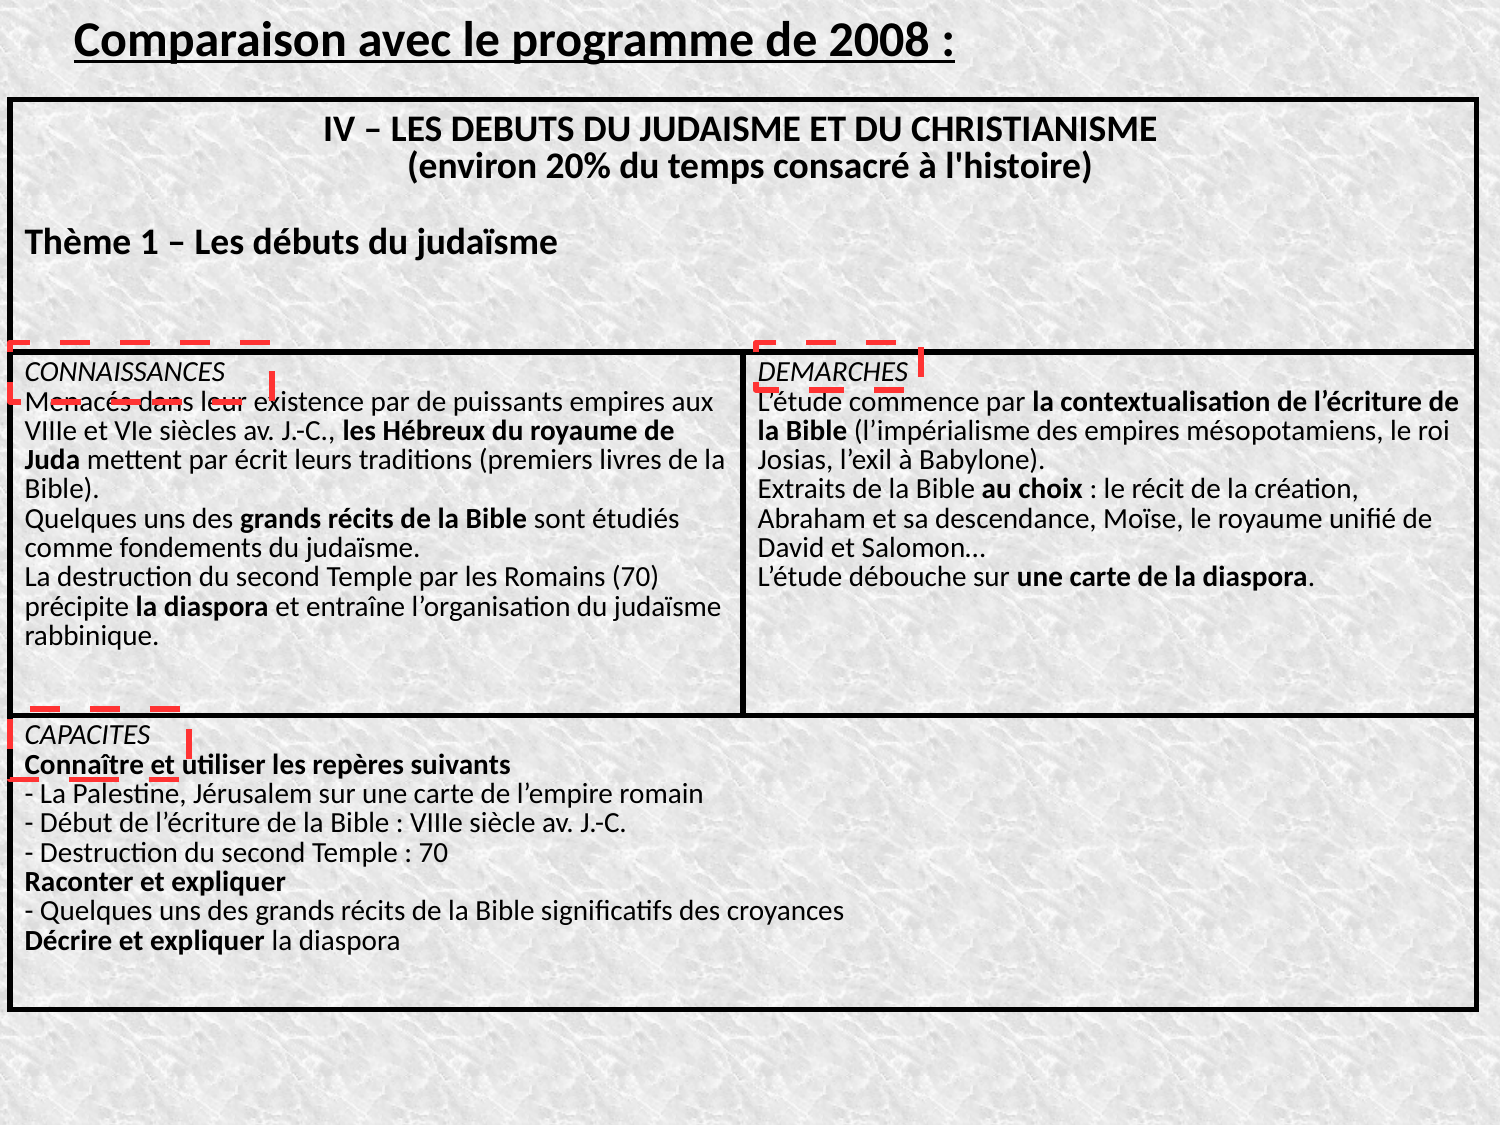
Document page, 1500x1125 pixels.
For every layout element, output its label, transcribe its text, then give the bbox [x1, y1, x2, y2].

table_cell CONNAISSANCES Menacés dans leur existence par de puissants empires aux VIIIe et VIe siècles av. J.-C., les Hébreux du royaume de Juda mettent par écrit leurs traditions (premiers livres de la Bible). Quelques uns des grands récits de la Bible sont étudiés comme fondements du judaïsme. La destruction du second Temple par les Romains (70) précipite la diaspora et entraîne l’organisation du judaïsme rabbinique. [13, 355, 740, 713]
table_cell CAPACITES Connaître et utiliser les repères suivants - La Palestine, Jérusalem sur une carte de l’empire romain - Début de l’écriture de la Bible : VIIIe siècle av. J.-C. - Destruction du second Temple : 70 Raconter et expliquer - Quelques uns des grands récits de la Bible significatifs des croyances Décrire et expliquer la diaspora [13, 718, 1474, 1007]
table_header IV – LES DEBUTS DU JUDAISME ET DU CHRISTIANISME (environ 20% du temps consacré à l'histoire) Thème 1 – Les débuts du judaïsme [13, 102, 1474, 349]
picture [0, 0, 1500, 1125]
text_box Comparaison avec le programme de 2008 : [59, 12, 1347, 97]
table_cell DEMARCHES L’étude commence par la contextualisation de l’écriture de la Bible (l’impérialisme des empires mésopotamiens, le roi Josias, l’exil à Babylone). Extraits de la Bible au choix : le récit de la création, Abraham et sa descendance, Moïse, le royaume unifié de David et Salomon… L’étude débouche sur une carte de la diaspora. [746, 355, 1474, 713]
